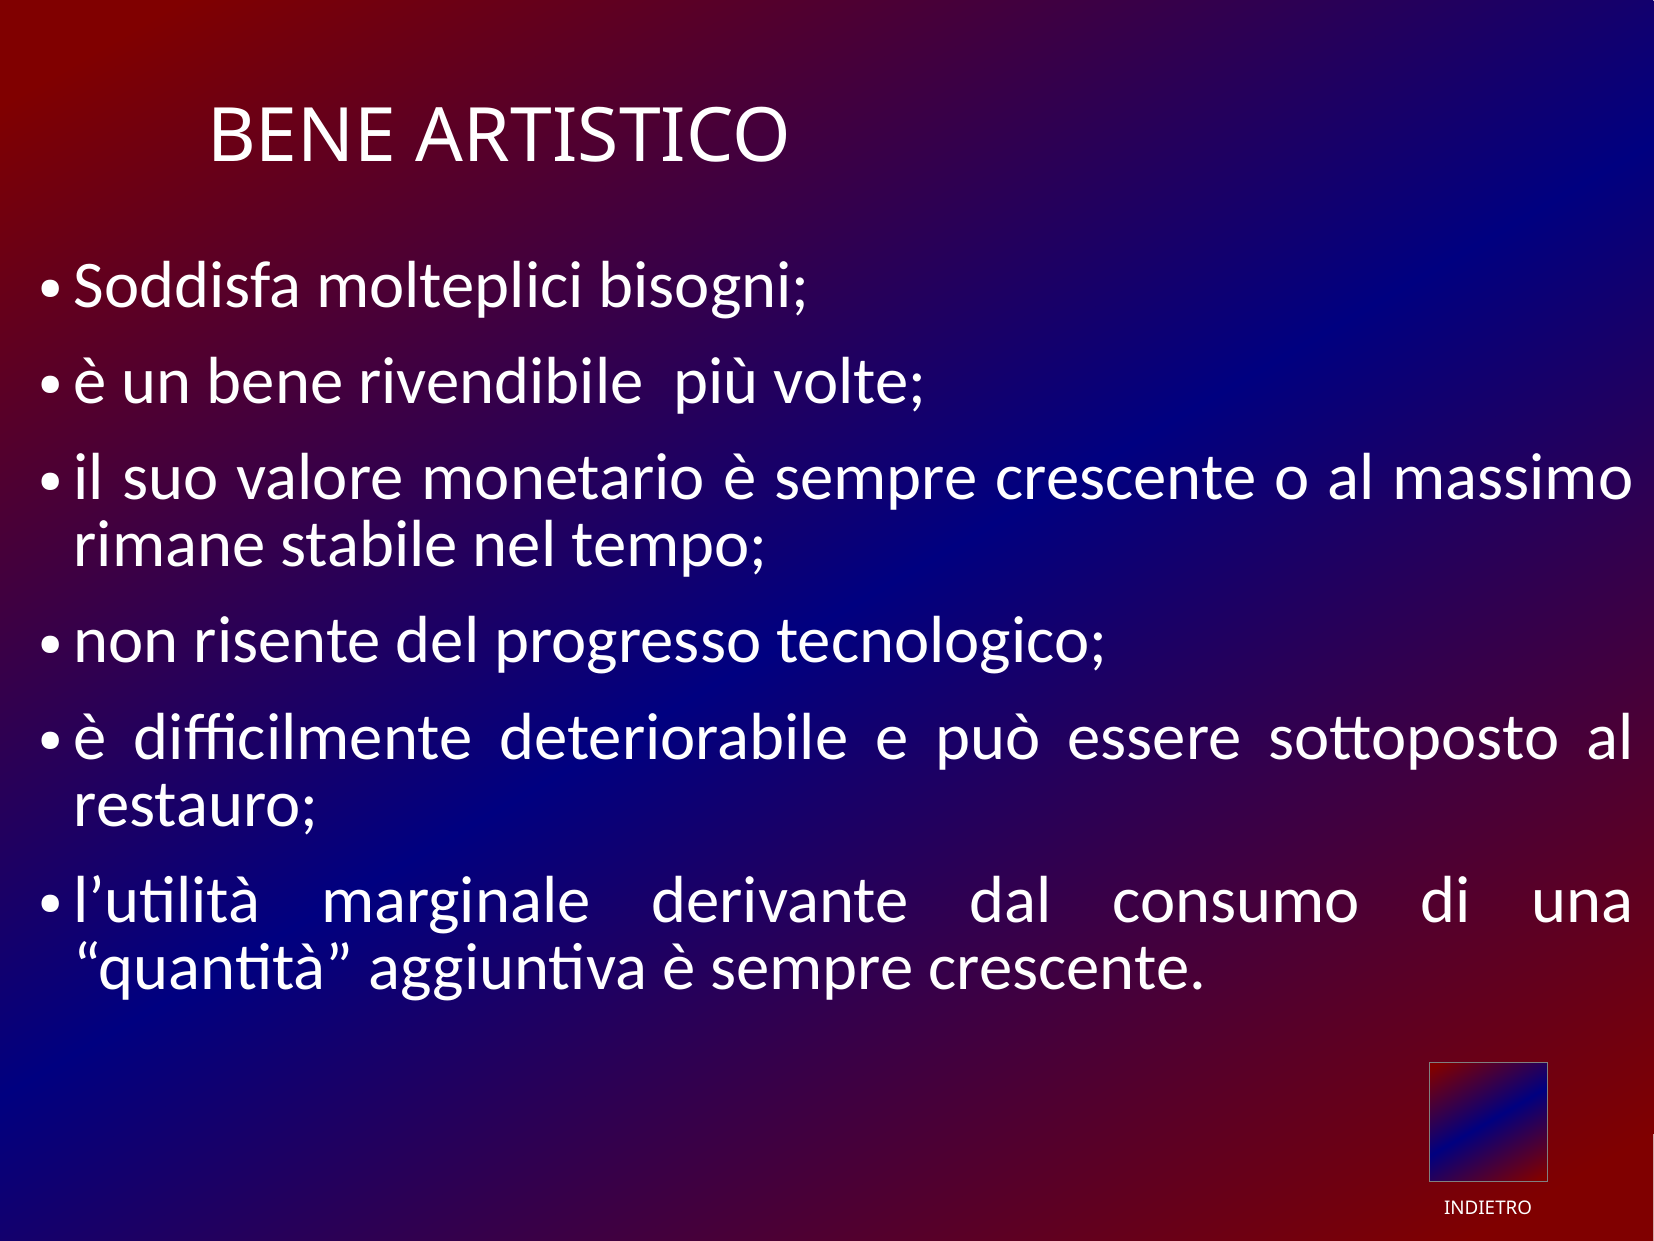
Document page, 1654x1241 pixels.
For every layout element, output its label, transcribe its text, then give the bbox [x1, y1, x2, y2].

text_box Soddisfa molteplici bisogni; è un bene rivendibile più volte; il suo valore monetario è sempre crescente o al massimo rimane stabile nel tempo; non risente del progresso tecnologico; è difficilmente deteriorabile e può essere sottoposto al restauro; l’utilità marginale derivante dal consumo di una “quantità” aggiuntiva è sempre crescente. [23, 249, 1650, 1146]
text_box [1429, 1146, 1548, 1182]
text_box BENE ARTISTICO [118, 73, 880, 249]
text_box INDIETRO [1417, 1187, 1560, 1241]
